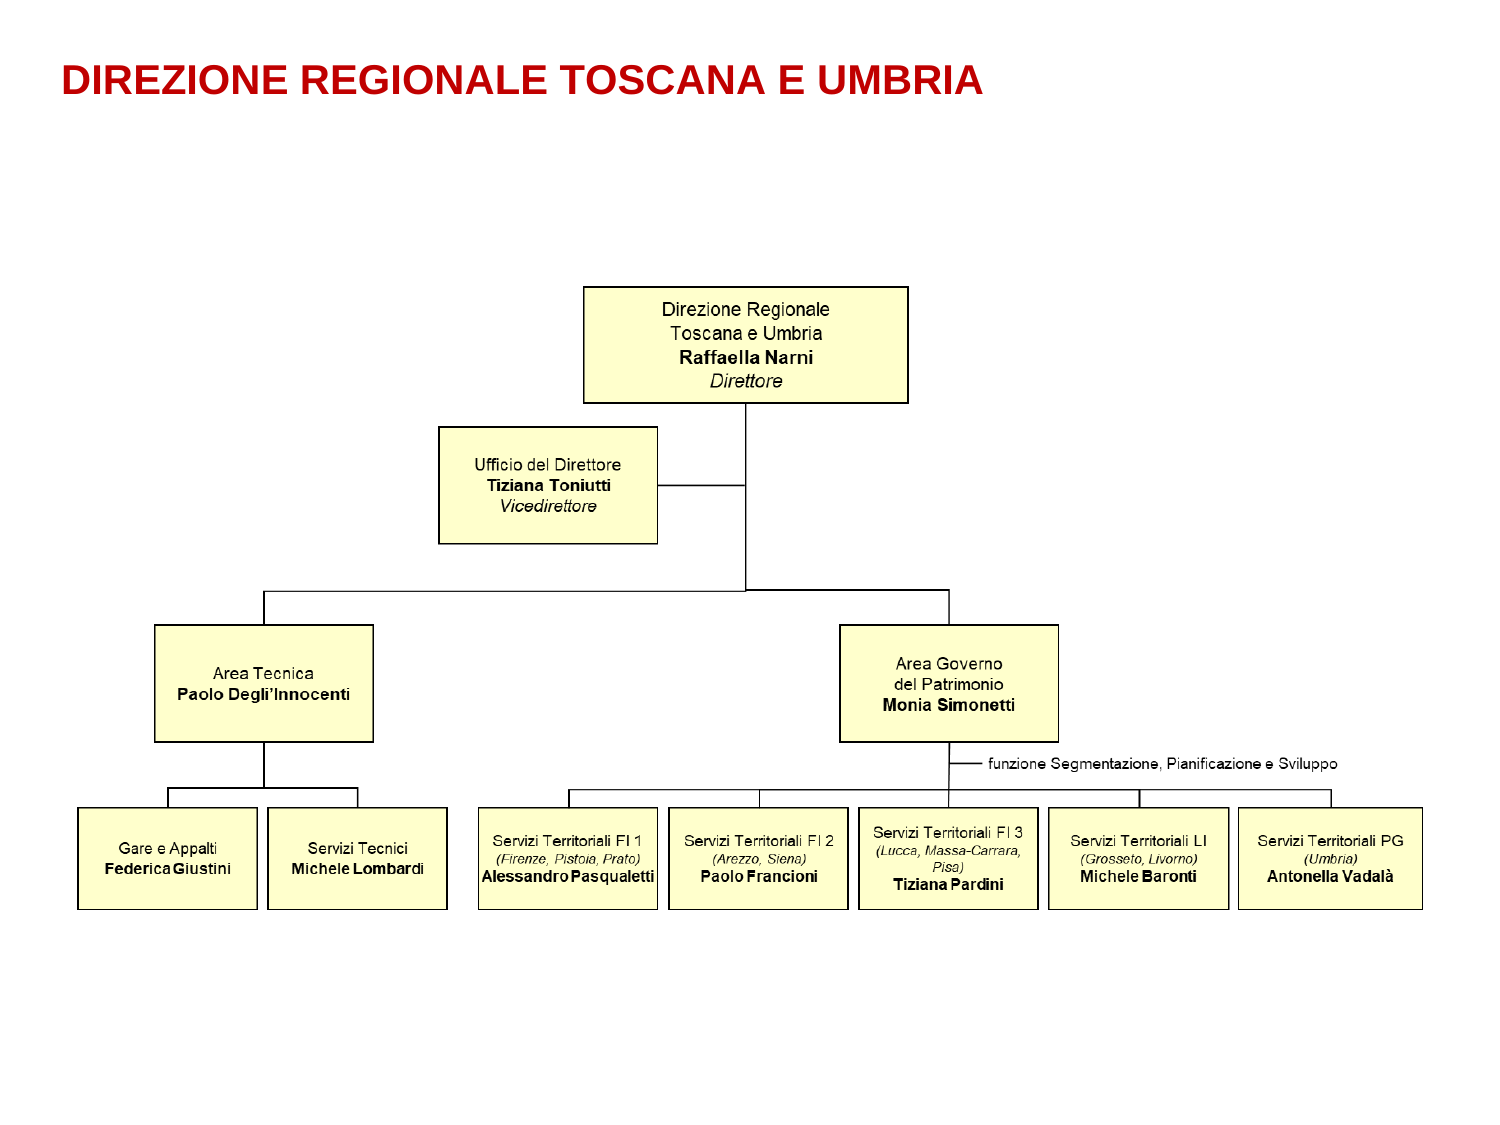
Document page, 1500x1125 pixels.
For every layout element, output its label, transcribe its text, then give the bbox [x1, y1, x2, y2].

picture [77, 286, 1423, 911]
text_box DIREZIONE REGIONALE TOSCANA E UMBRIA [46, 45, 1458, 128]
